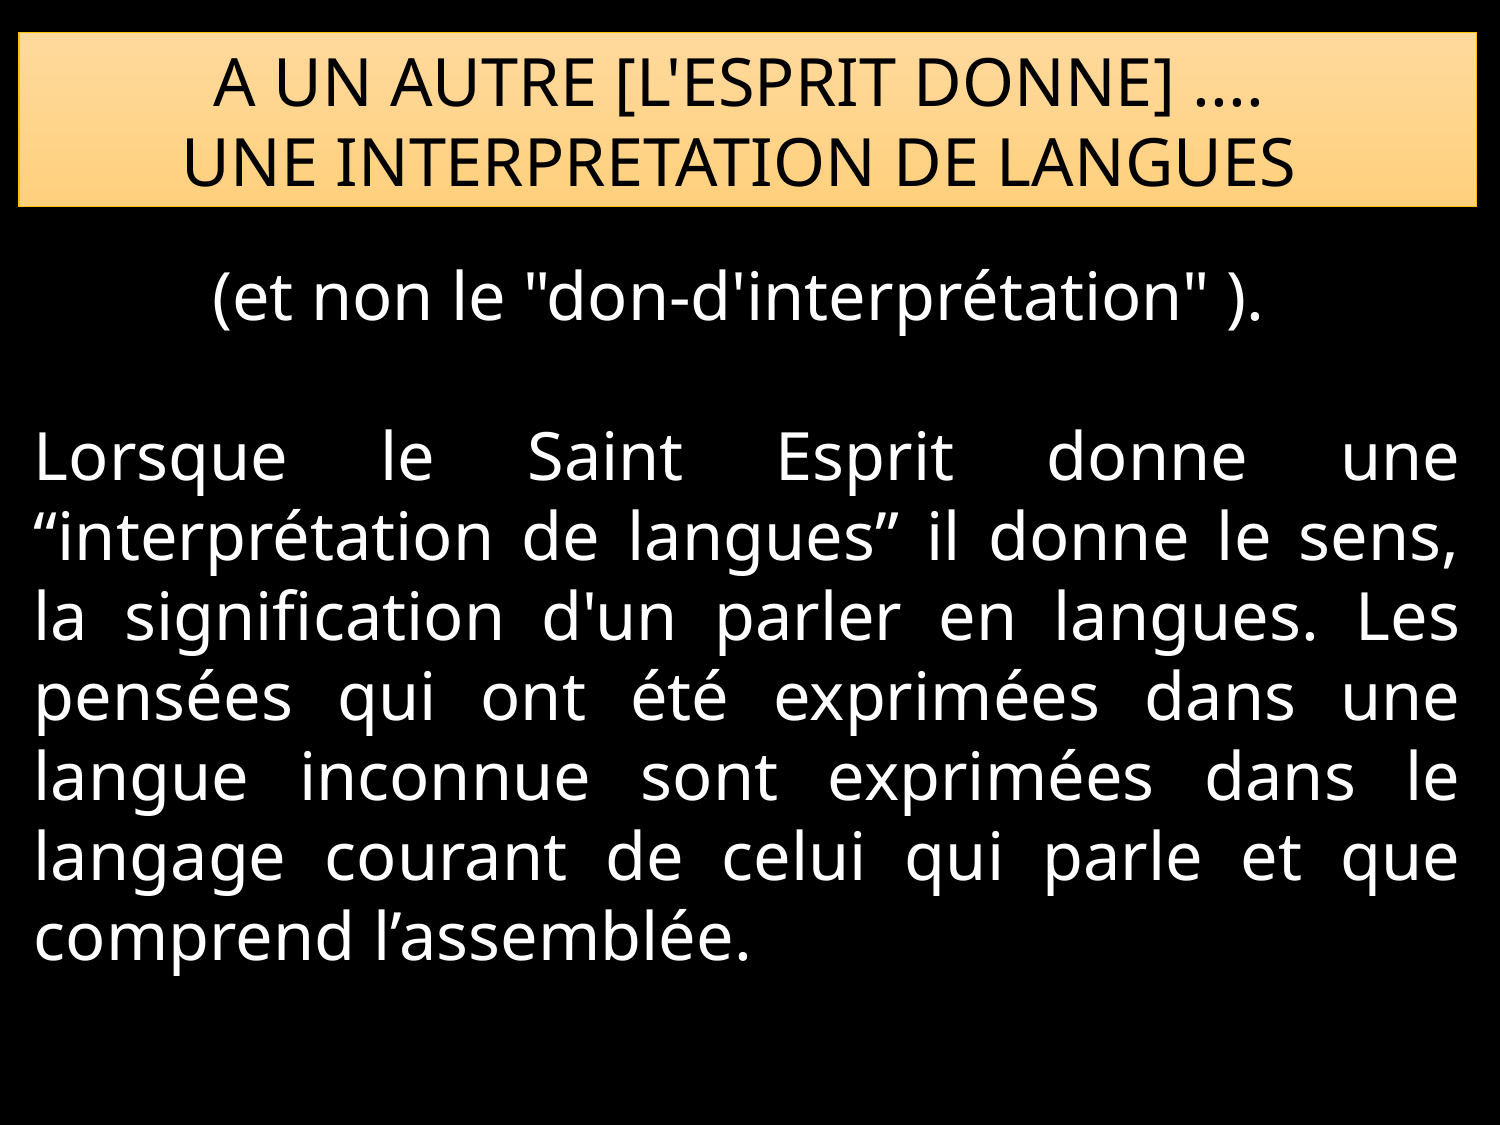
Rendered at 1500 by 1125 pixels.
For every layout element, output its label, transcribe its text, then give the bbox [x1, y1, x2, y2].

text_box A UN AUTRE [L'ESPRIT DONNE] .... UNE INTERPRETATION DE LANGUES [19, 32, 1477, 207]
text_box (et non le "don-d'interprétation" ). Lorsque le Saint Esprit donne une “interprétation de langues” il donne le sens, la signification d'un parler en langues. Les pensées qui ont été exprimées dans une langue inconnue sont exprimées dans le langage courant de celui qui parle et que comprend l’assemblée. [19, 246, 1477, 981]
